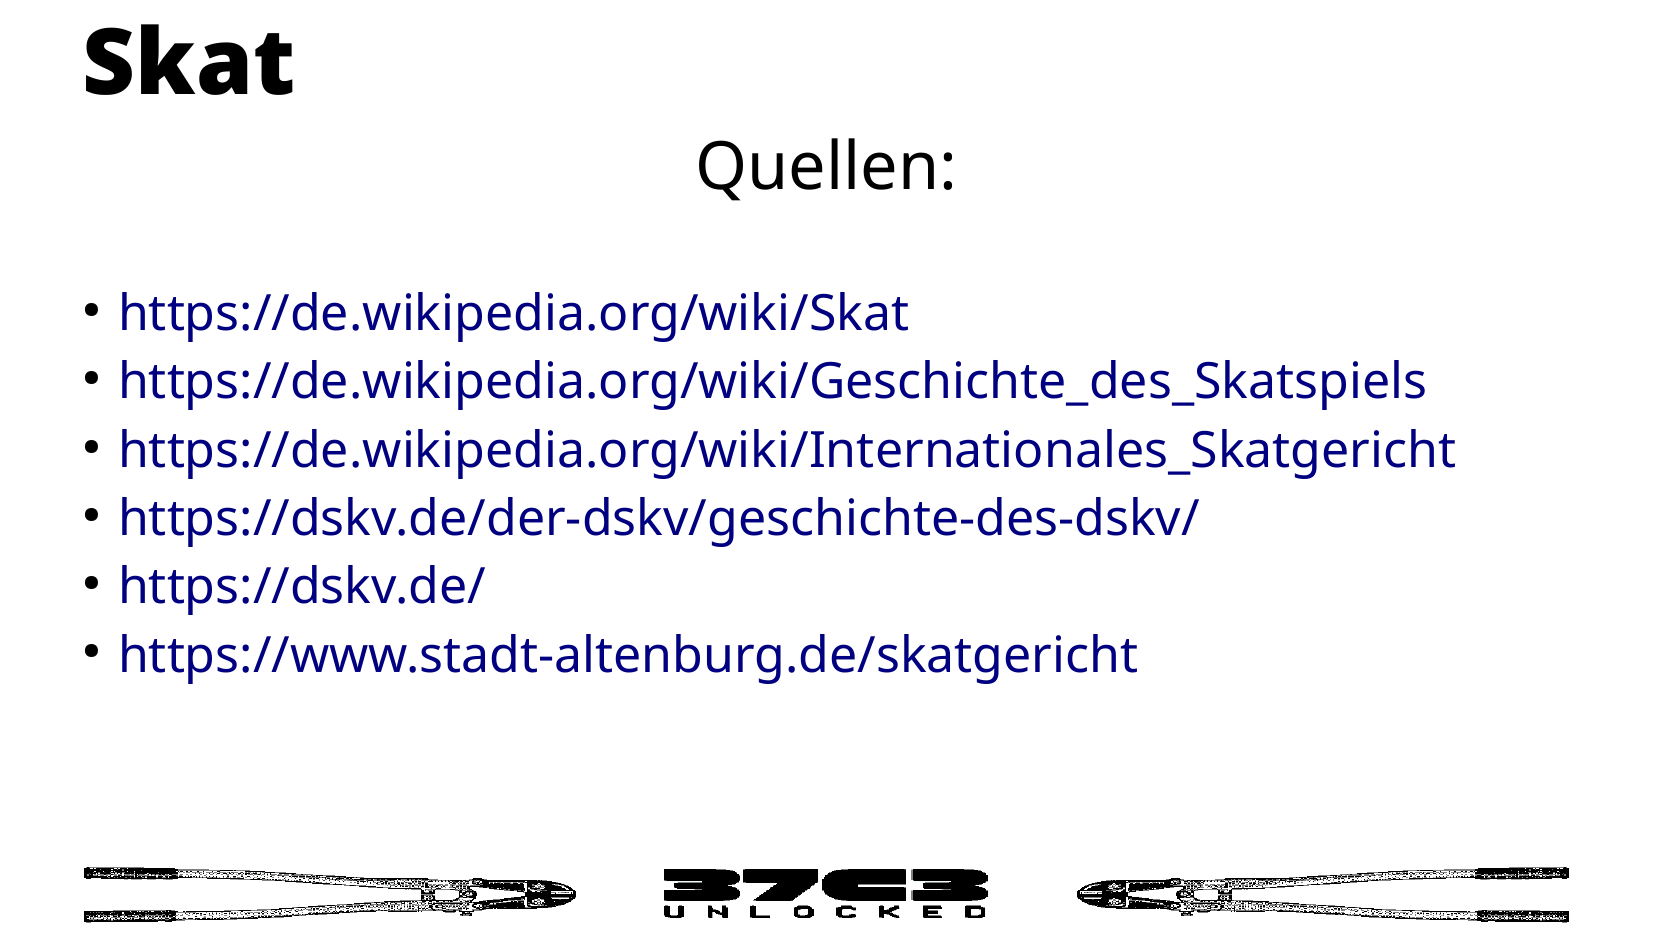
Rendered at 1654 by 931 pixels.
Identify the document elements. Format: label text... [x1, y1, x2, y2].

picture [0, 856, 1654, 931]
title Skat [82, 0, 1571, 118]
subtitle Quellen: https://de.wikipedia.org/wiki/Skat https://de.wikipedia.org/wiki/Geschichte_des_Skatspiels https://de.wikipedia.org/wiki/Internationales_Skatgericht https://dskv.de/der-dskv/geschichte-des-dskv/ https://dskv.de/ https://www.stadt-altenburg.de/skatgericht [82, 118, 1571, 827]
